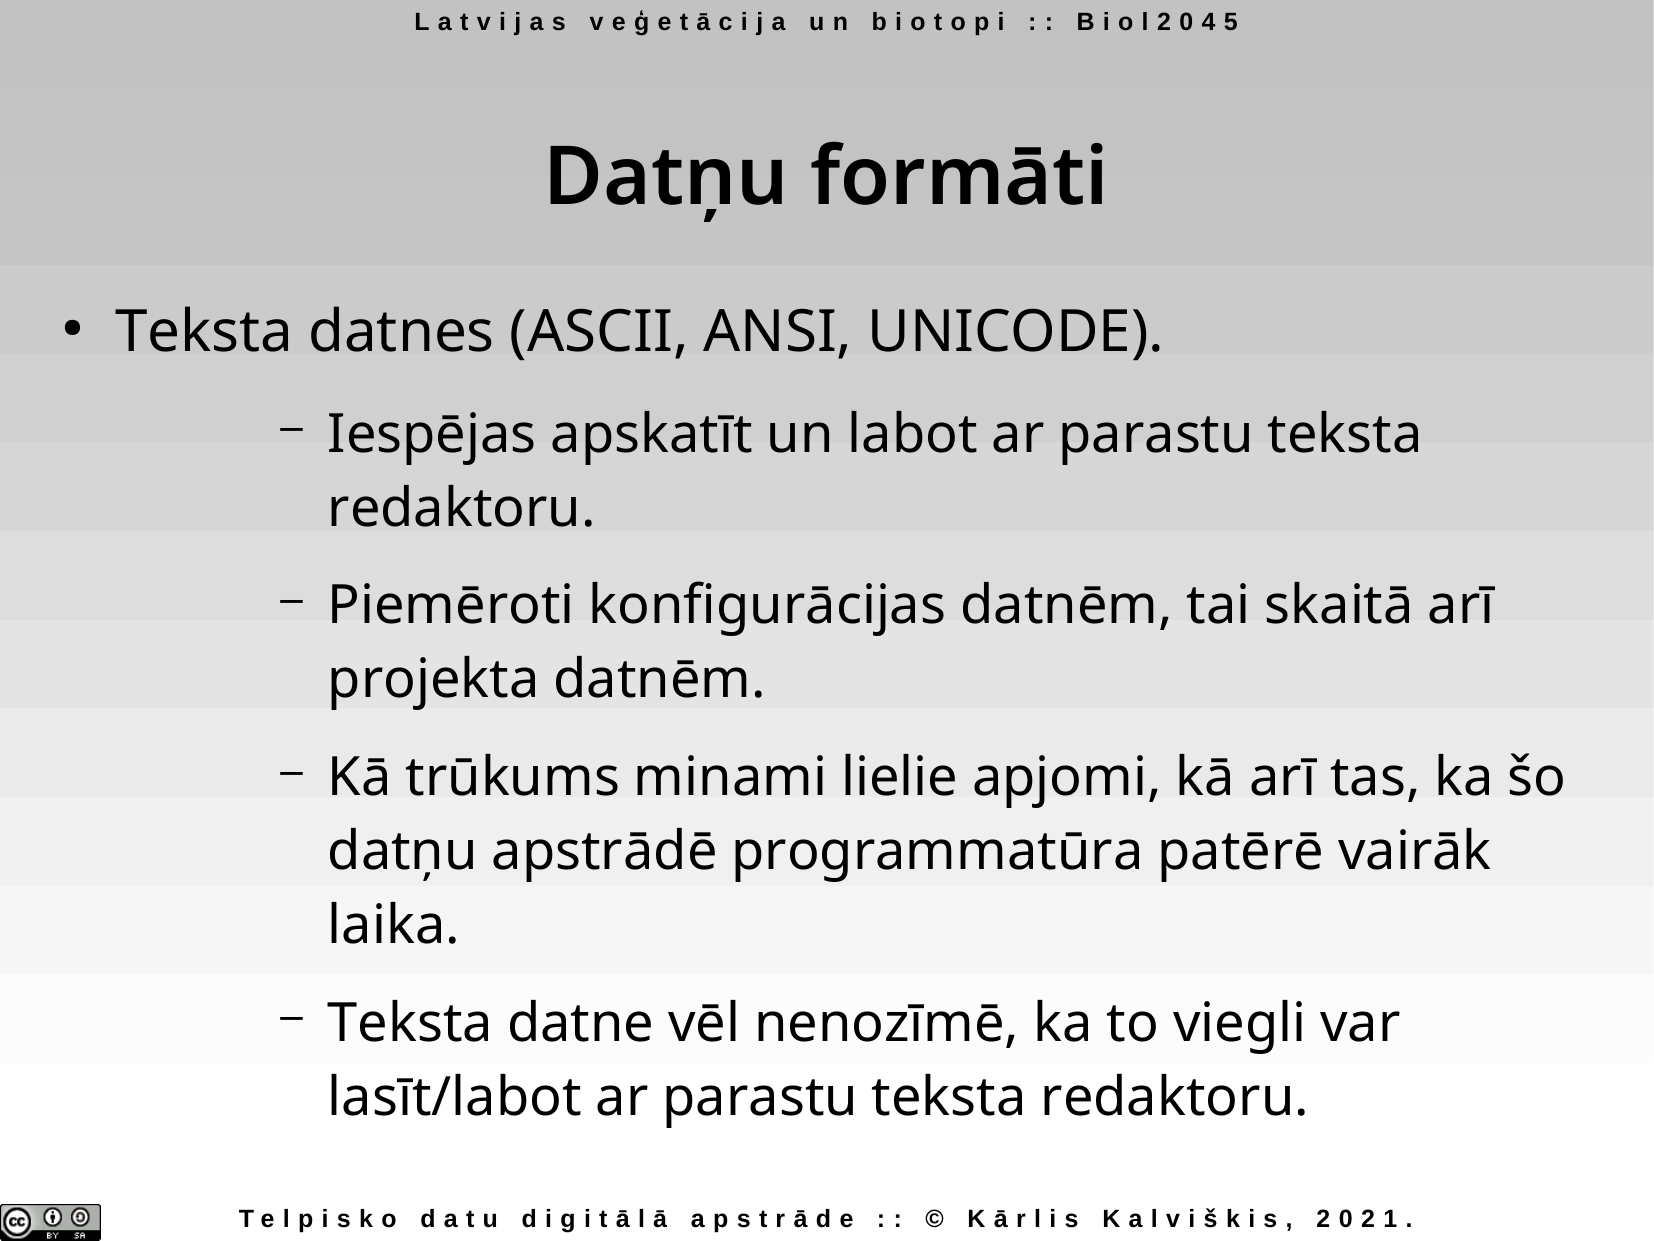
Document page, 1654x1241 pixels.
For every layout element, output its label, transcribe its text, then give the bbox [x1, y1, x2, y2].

title Datņu formāti [29, 49, 1625, 296]
picture [0, 0, 1654, 1241]
list Teksta datnes (ASCII, ANSI, UNICODE). Iespējas apskatīt un labot ar parastu teksta redaktoru. Piemēroti konfigurācijas datnēm, tai skaitā arī projekta datnēm. Kā trūkums minami lielie apjomi, kā arī tas, ka šo datņu apstrādē programmatūra patērē vairāk laika. Teksta datne vēl nenozīmē, ka to viegli var lasīt/labot ar parastu teksta redaktoru. [44, 289, 1610, 1113]
